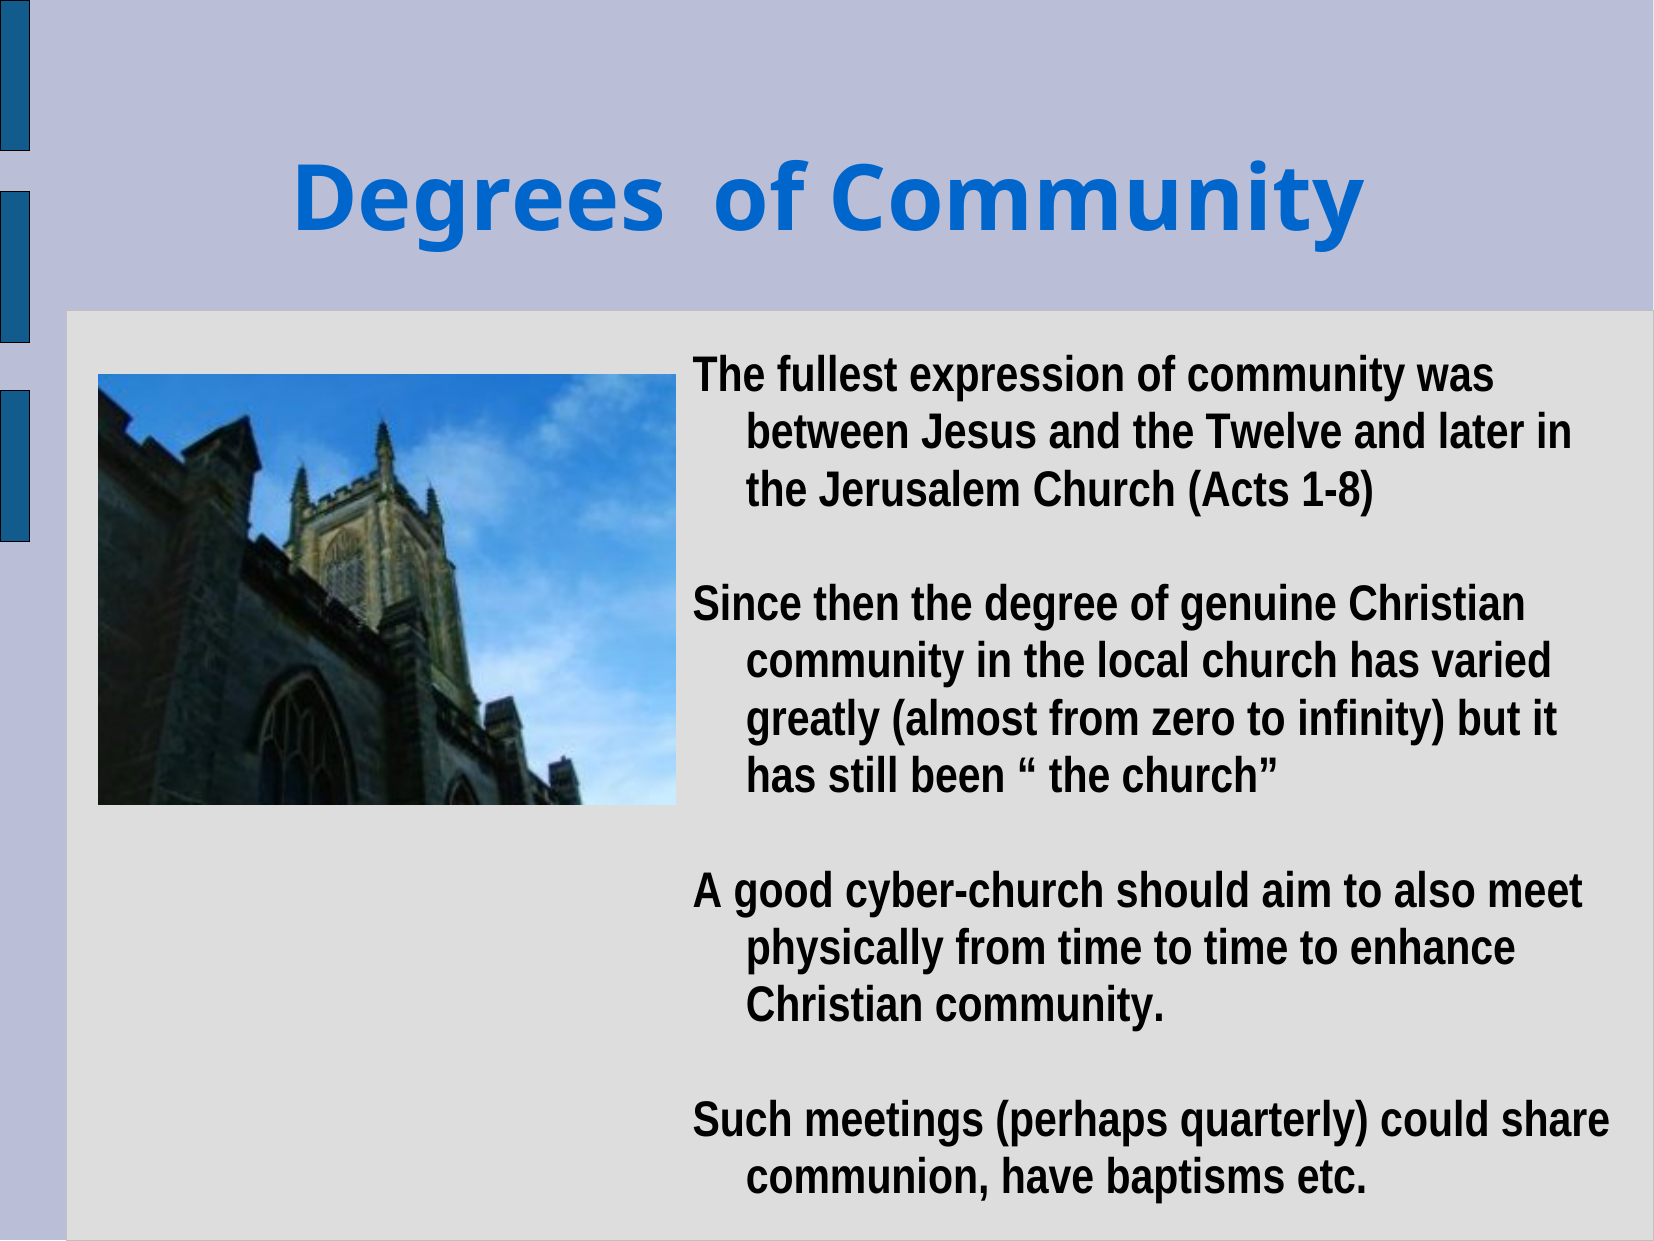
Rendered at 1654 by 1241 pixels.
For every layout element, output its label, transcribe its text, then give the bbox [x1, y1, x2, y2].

list The fullest expression of community was between Jesus and the Twelve and later in the Jerusalem Church (Acts 1-8) Since then the degree of genuine Christian community in the local church has varied greatly (almost from zero to infinity) but it has still been “ the church” A good cyber-church should aim to also meet physically from time to time to enhance Christian community. Such meetings (perhaps quarterly) could share communion, have baptisms etc. [675, 344, 1613, 1190]
picture [98, 374, 675, 805]
title Degrees of Community [121, 91, 1534, 299]
